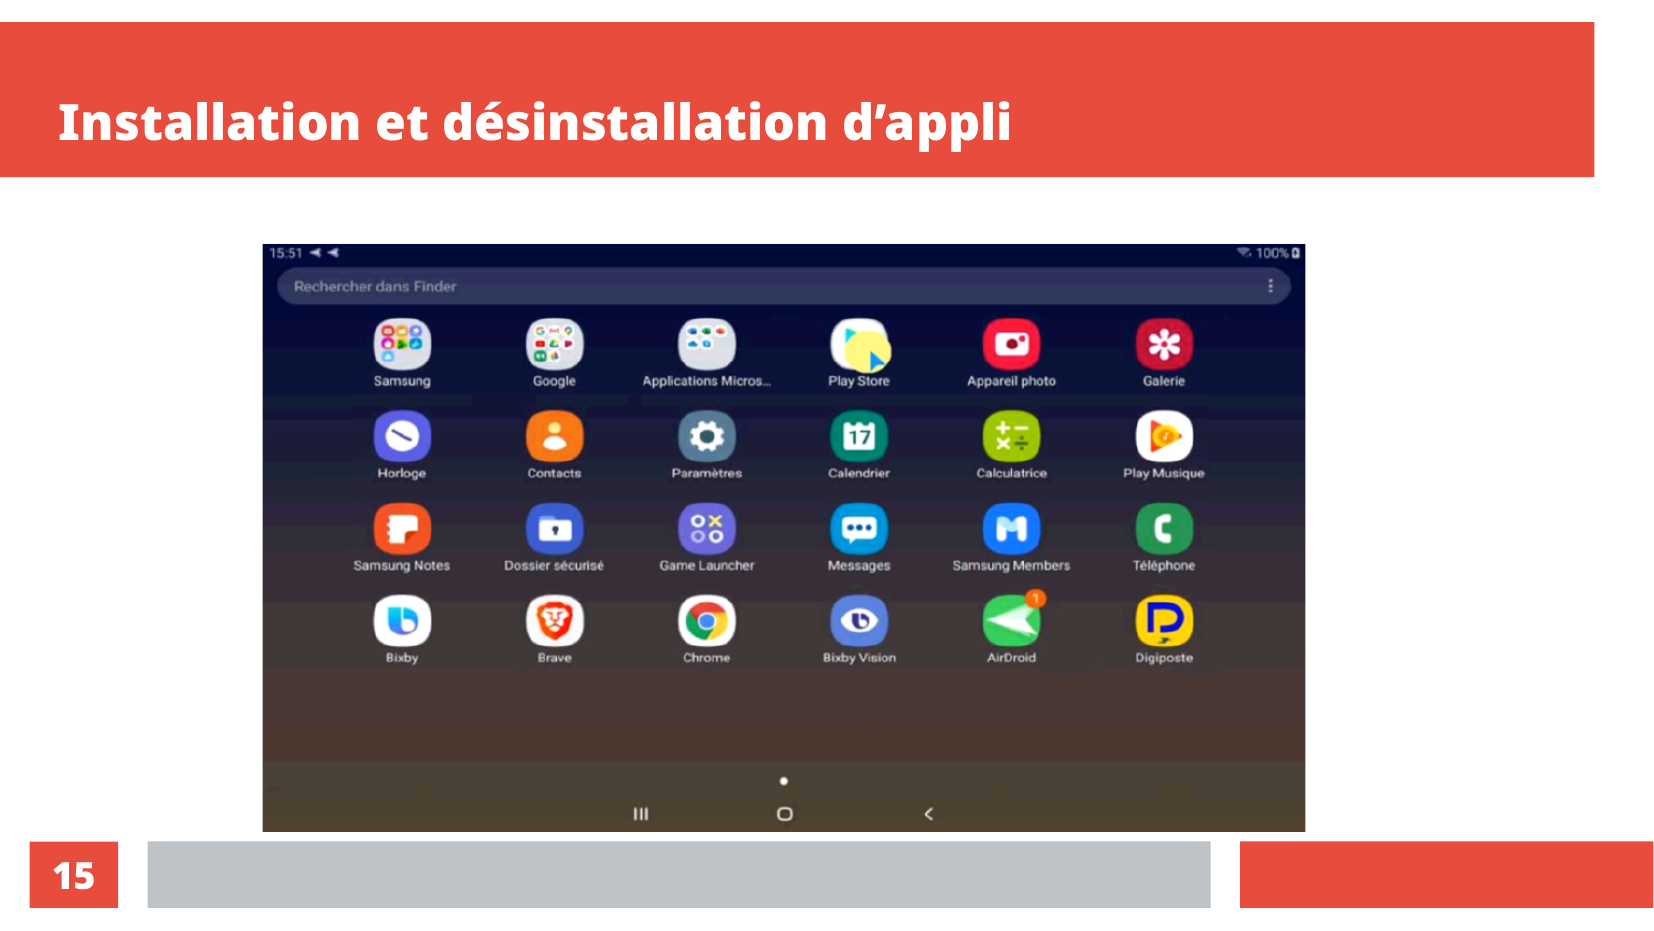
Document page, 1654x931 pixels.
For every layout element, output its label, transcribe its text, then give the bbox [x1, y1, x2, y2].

picture [262, 243, 1306, 832]
title Installation et désinstallation d’appli [59, 44, 1595, 156]
